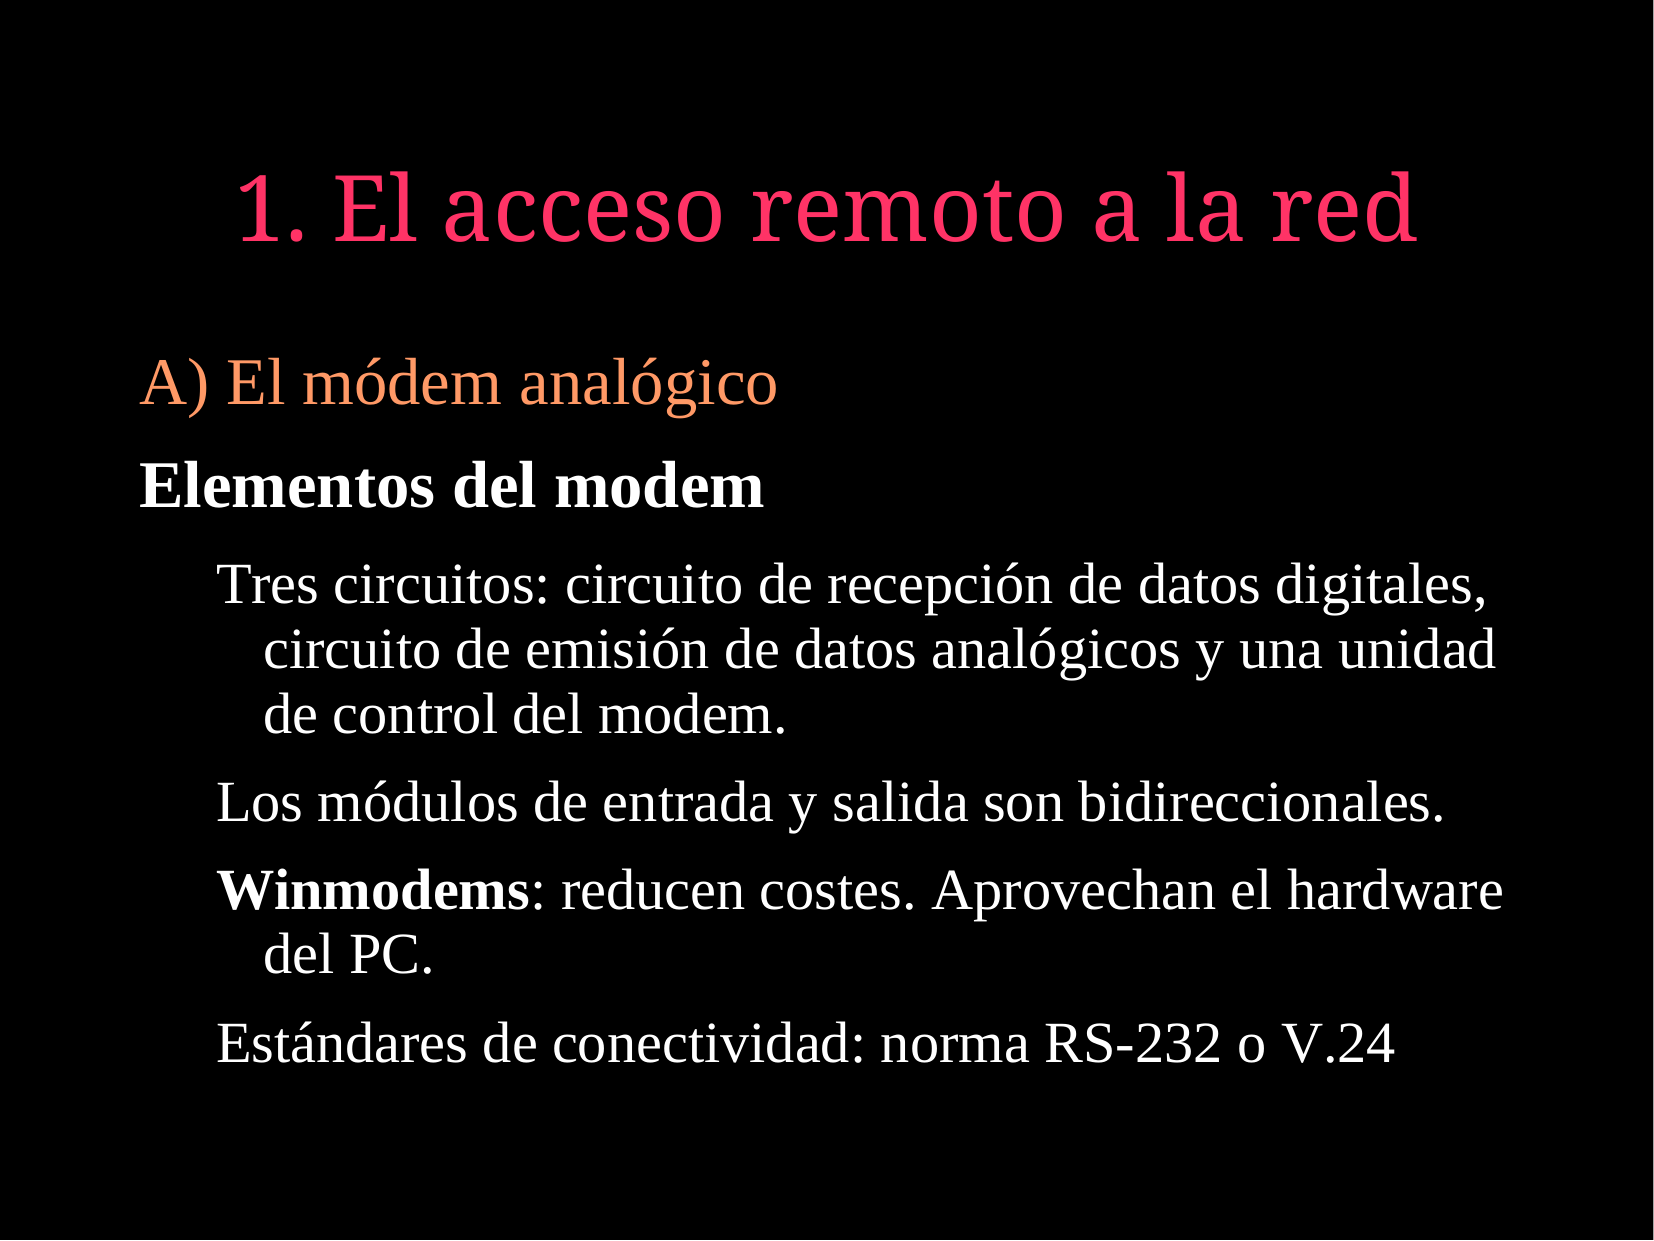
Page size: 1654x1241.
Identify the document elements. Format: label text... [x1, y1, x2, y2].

list A) El módem analógico Elementos del modem Tres circuitos: circuito de recepción de datos digitales, circuito de emisión de datos analógicos y una unidad de control del modem. Los módulos de entrada y salida son bidireccionales. Winmodems: reducen costes. Aprovechan el hardware del PC. Estándares de conectividad: norma RS-232 o V.24 [121, 344, 1534, 1127]
title 1. El acceso remoto a la red [121, 102, 1534, 311]
